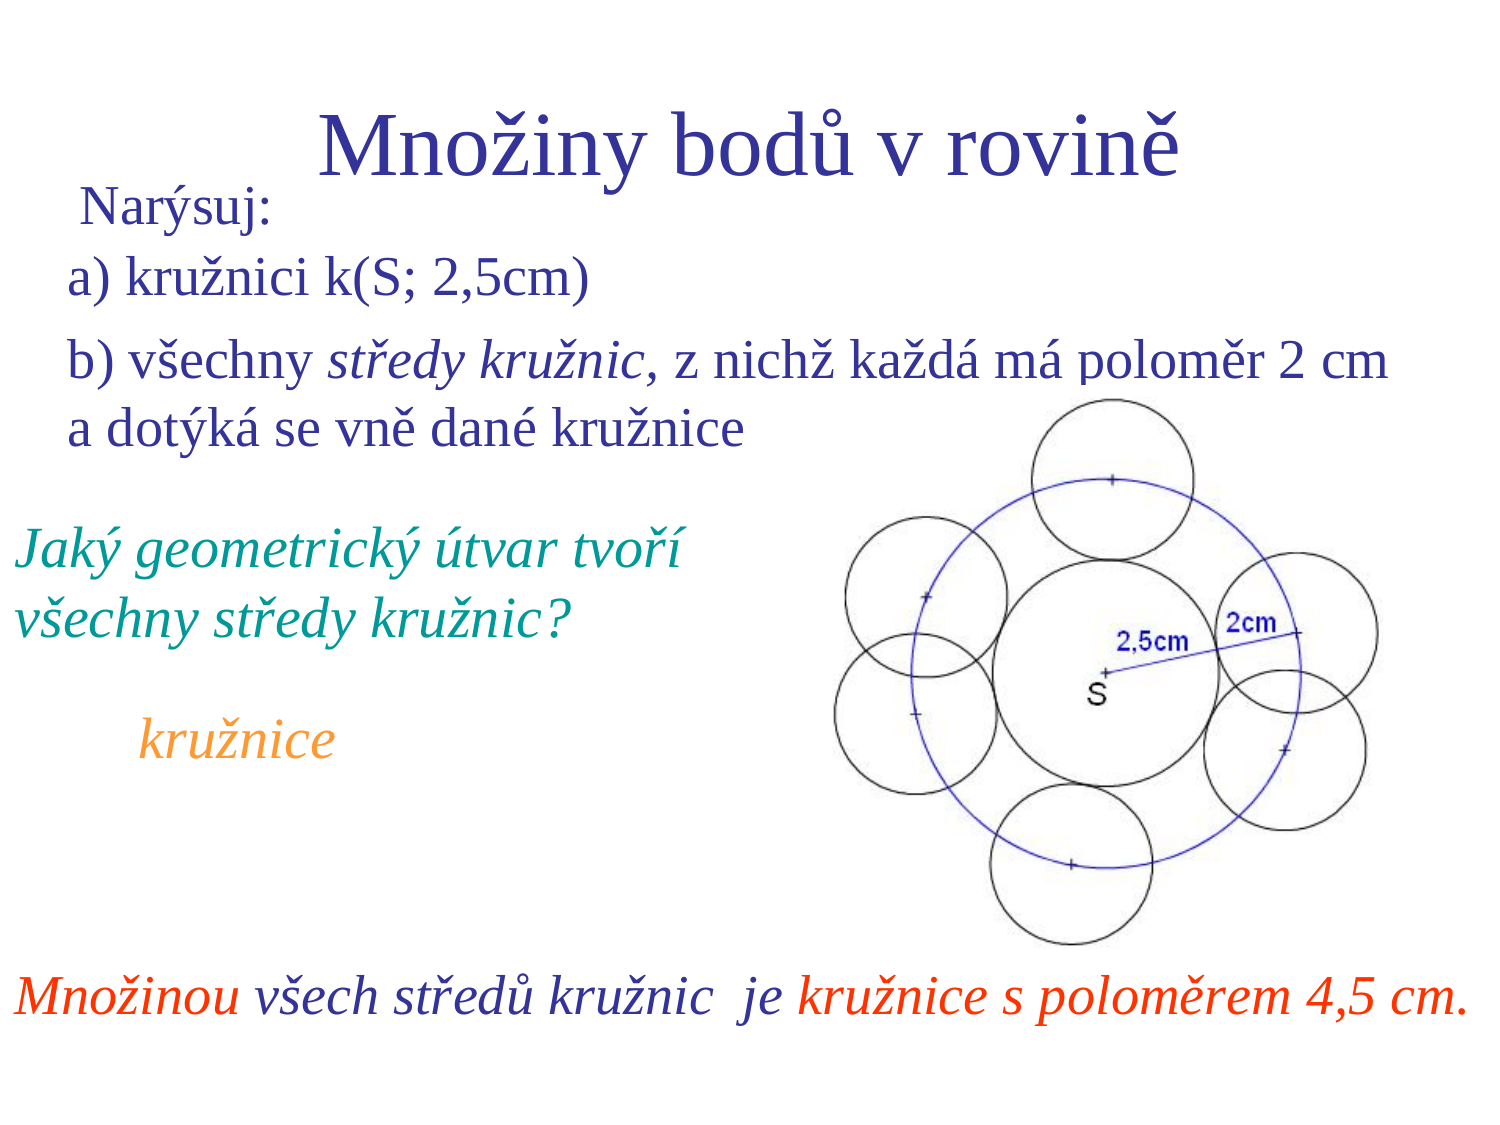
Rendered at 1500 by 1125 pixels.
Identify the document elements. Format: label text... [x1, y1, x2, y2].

title Množiny bodů v rovině [75, 45, 1426, 233]
text_box Množinou všech středů kružnic je kružnice s poloměrem 4,5 cm. [0, 950, 1500, 1034]
text_box b) všechny středy kružnic, z nichž každá má poloměr 2 cm a dotýká se vně dané kružnice [53, 314, 1500, 465]
text_box Jaký geometrický útvar tvoří všechny středy kružnic? [0, 501, 774, 658]
text_box kružnice [123, 692, 538, 778]
text_box Narýsuj: [64, 160, 691, 244]
picture [820, 385, 1393, 958]
text_box a) kružnici k(S; 2,5cm) [53, 231, 680, 314]
